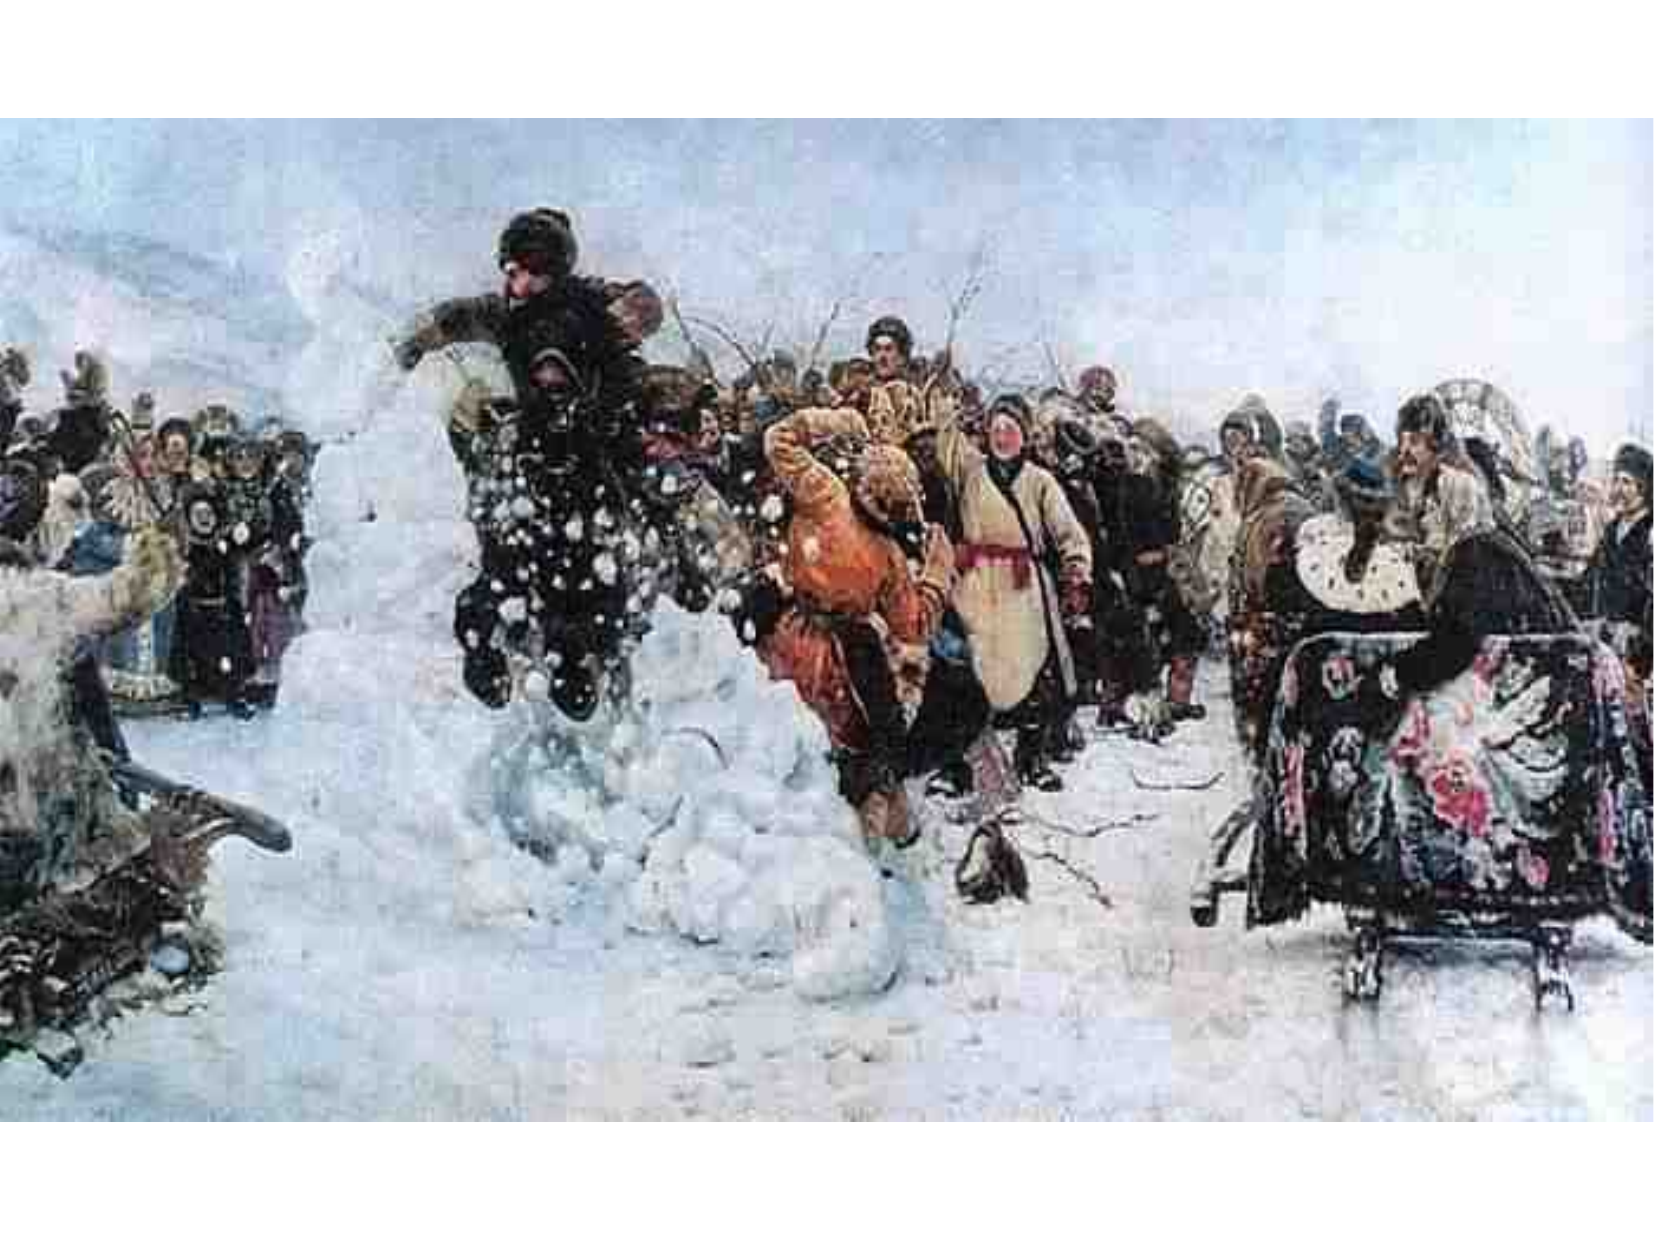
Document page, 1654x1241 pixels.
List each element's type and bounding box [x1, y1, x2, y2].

picture [0, 118, 1654, 1123]
